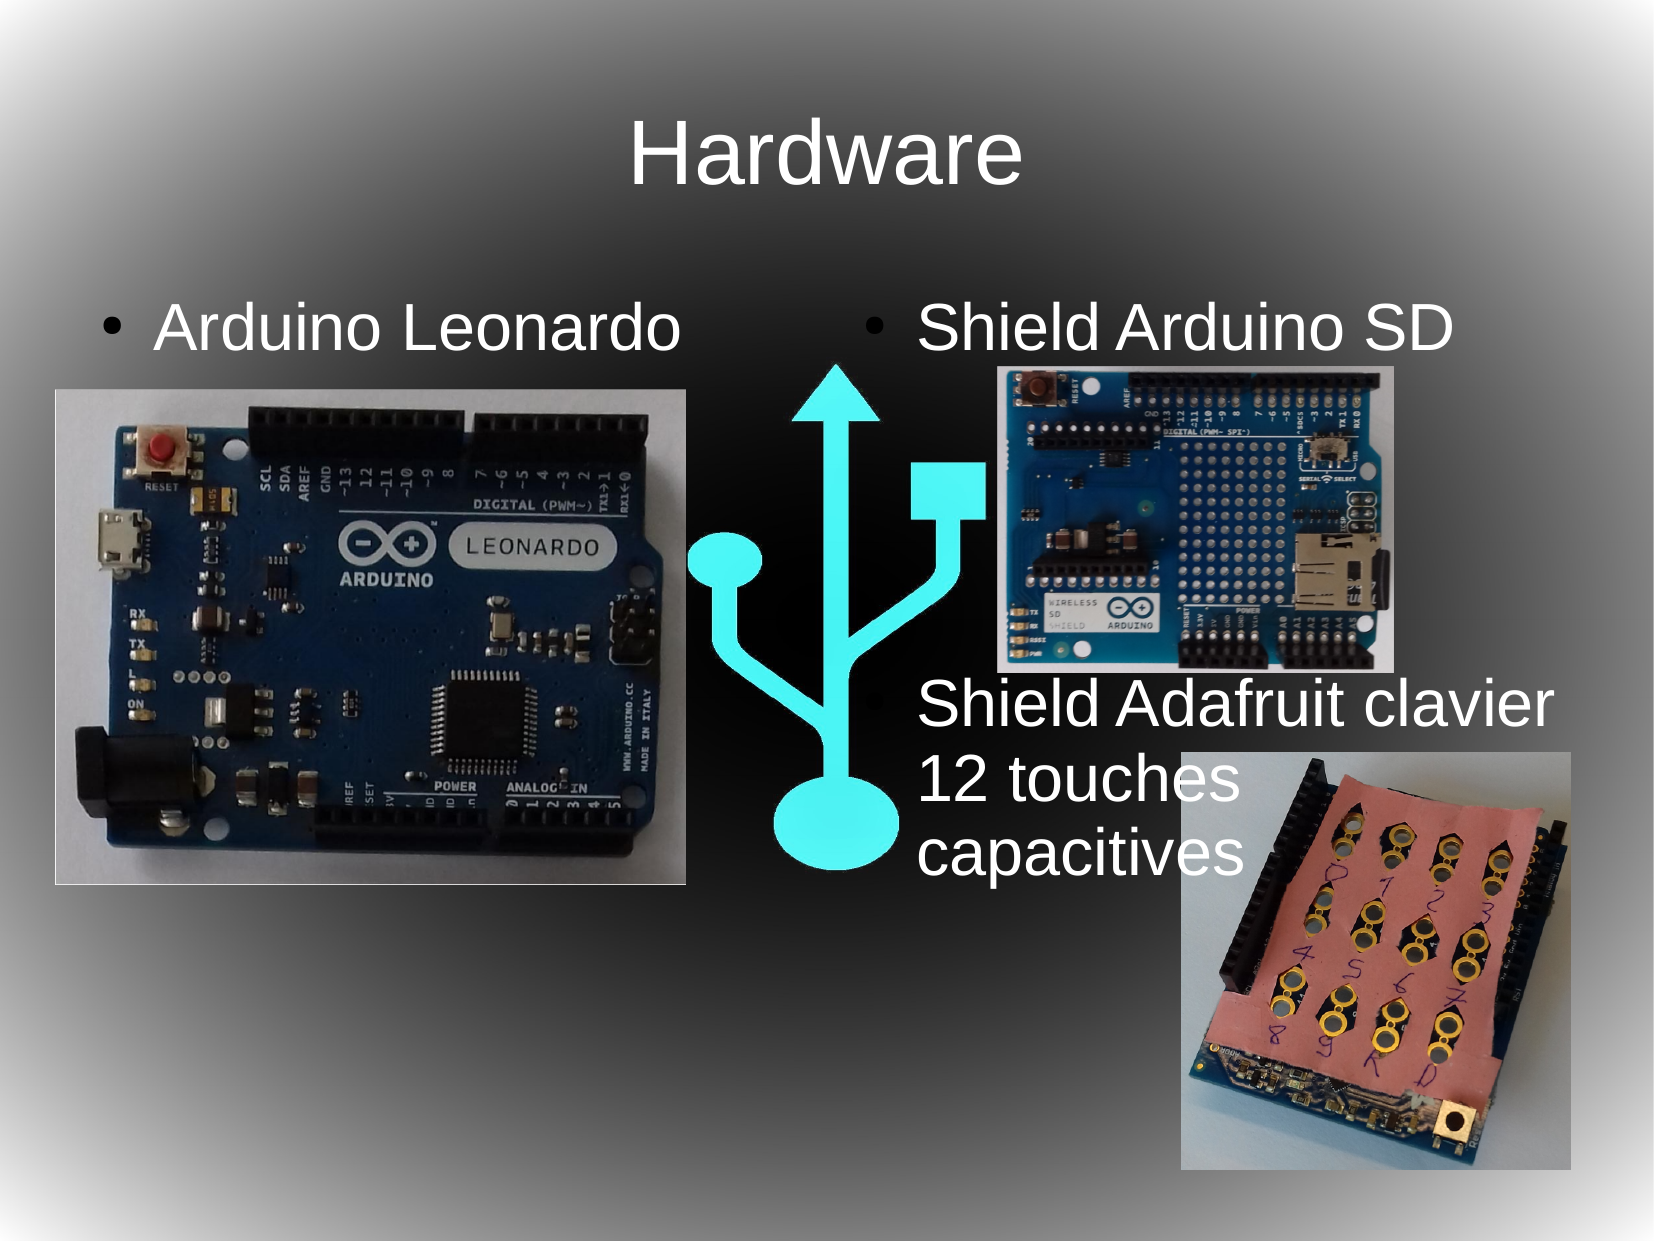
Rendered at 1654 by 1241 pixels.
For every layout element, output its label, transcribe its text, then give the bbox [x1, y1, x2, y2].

list Shield Arduino SD [845, 290, 1572, 634]
list Shield Adafruit clavier 12 touches capacitives [845, 665, 1572, 1009]
title Hardware [82, 49, 1571, 257]
picture [0, 0, 1654, 1241]
list Arduino Leonardo [82, 290, 809, 1010]
